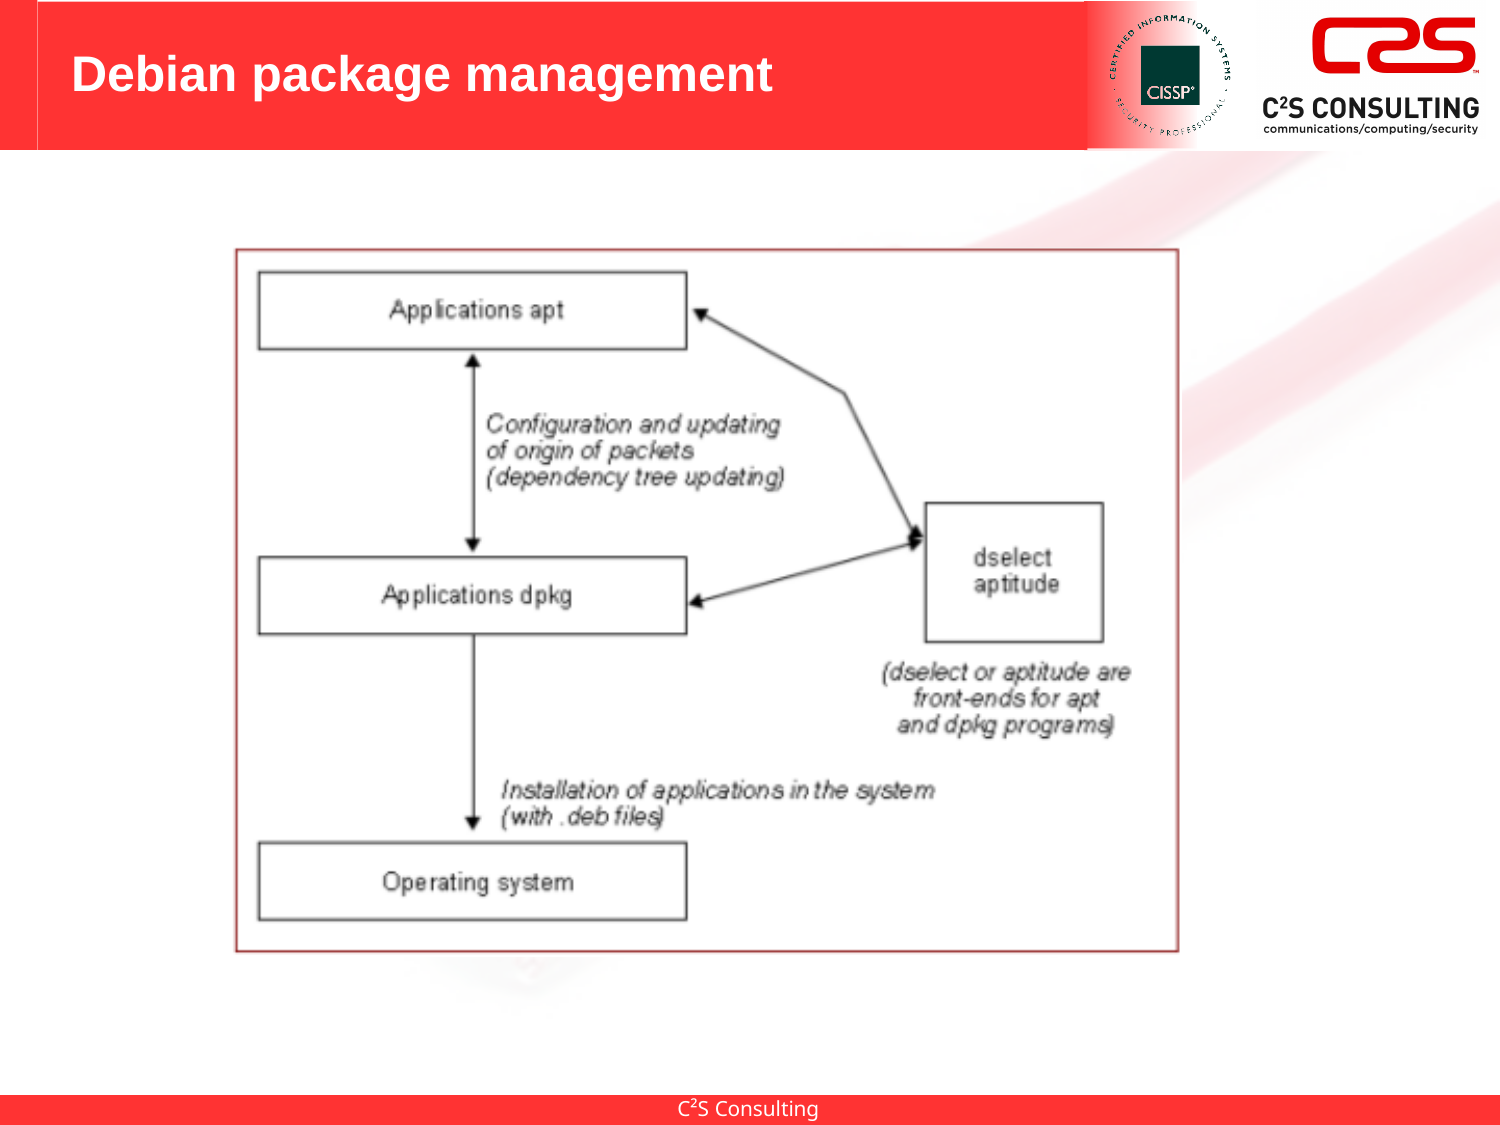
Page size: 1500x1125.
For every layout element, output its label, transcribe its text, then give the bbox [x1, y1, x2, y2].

picture [1107, 10, 1233, 140]
picture [1256, 0, 1486, 139]
title Debian package management [56, 1, 1107, 152]
picture [232, 152, 1500, 1064]
